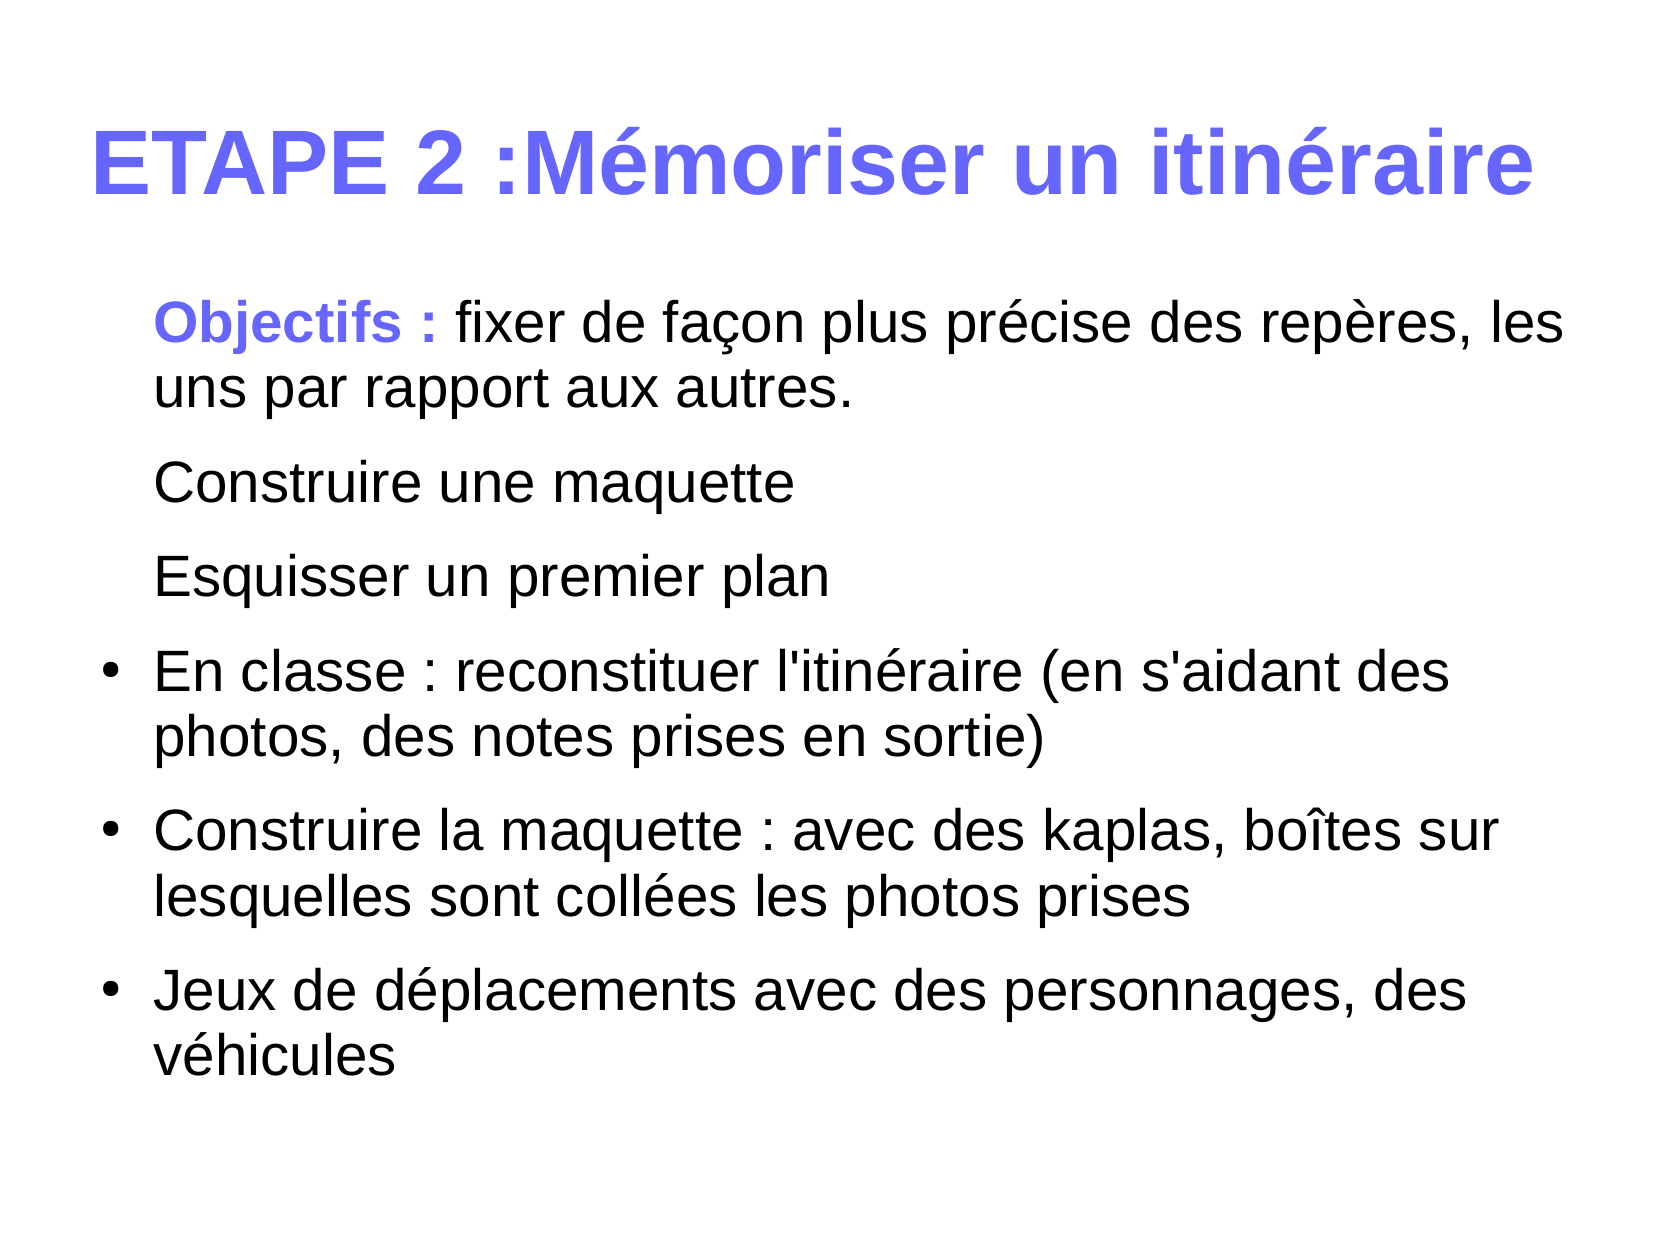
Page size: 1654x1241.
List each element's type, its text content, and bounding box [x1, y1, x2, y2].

title ETAPE 2 :Mémoriser un itinéraire [88, 59, 1565, 267]
list Objectifs : fixer de façon plus précise des repères, les uns par rapport aux autres. Construire une maquette Esquisser un premier plan En classe : reconstituer l'itinéraire (en s'aidant des photos, des notes prises en sortie) Construire la maquette : avec des kaplas, boîtes sur lesquelles sont collées les photos prises Jeux de déplacements avec des personnages, des véhicules [82, 290, 1571, 1109]
